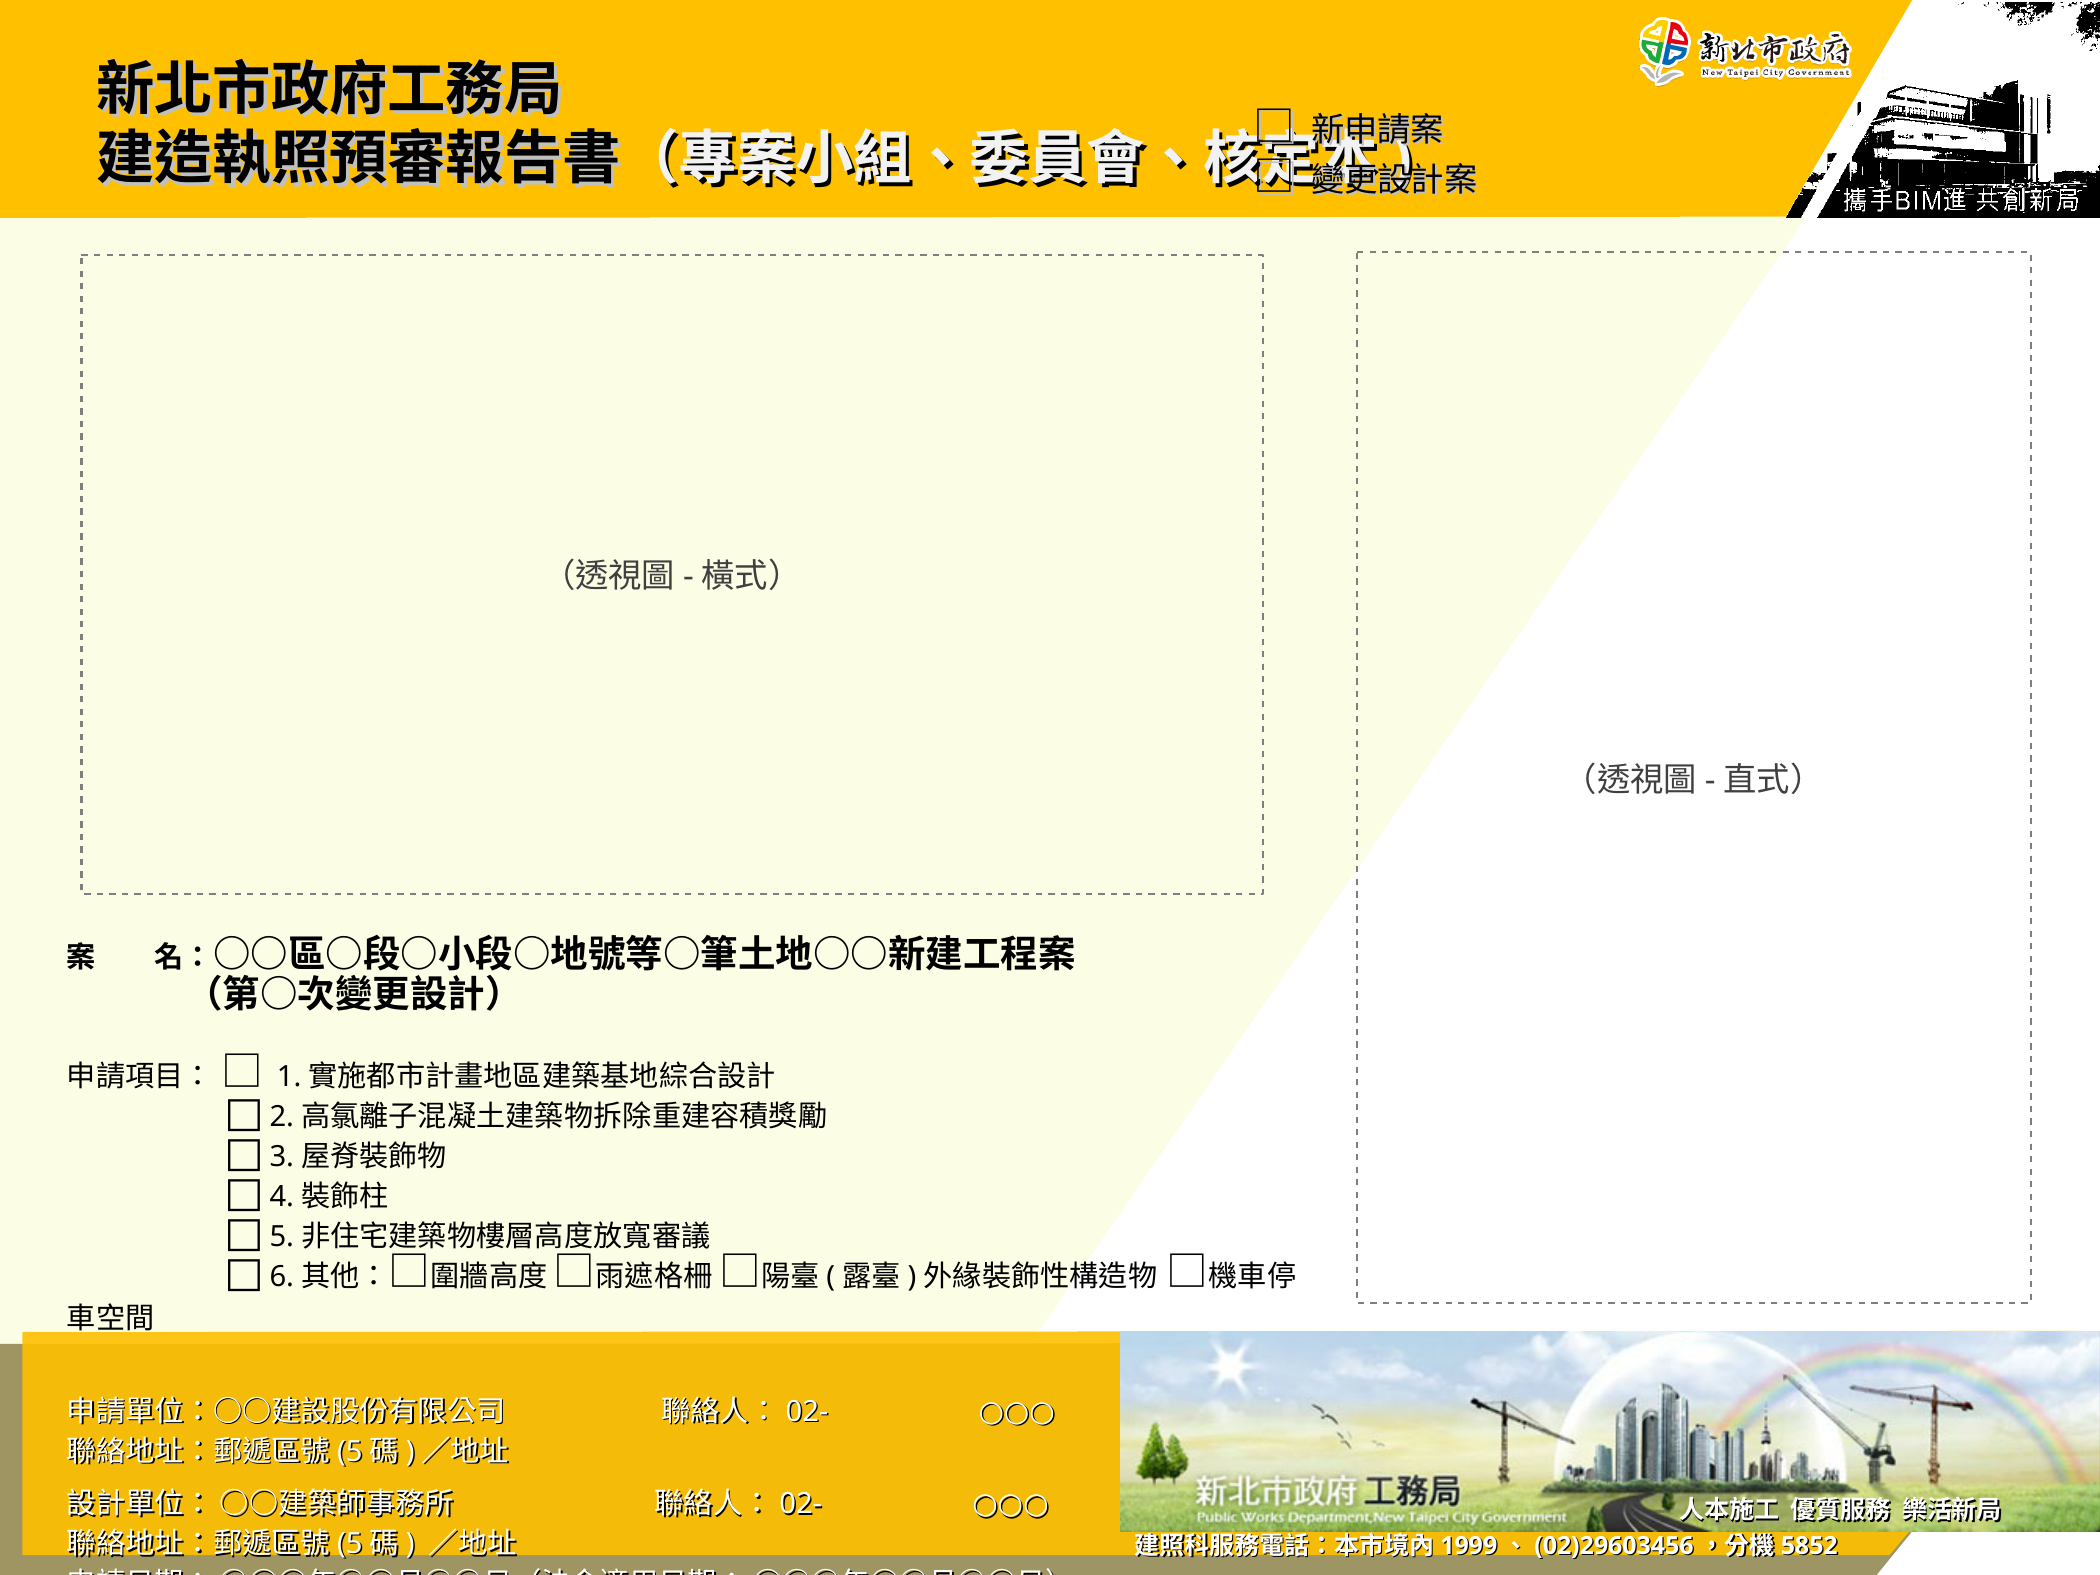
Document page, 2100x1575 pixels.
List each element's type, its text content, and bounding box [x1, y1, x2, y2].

text_box 案 名：○○區○段○小段○地號等○筆土地○○新建工程案 （第○次變更設計） 申請項目： □ 1.實施都市計畫地區建築基地綜合設計 □ 2.高氯離子混凝土建築物拆除重建容積獎勵 □ 3.屋脊裝飾物 □ 4.裝飾柱 □ 5.非住宅建築物樓層高度放寬審議 □ 6.其他：□圍牆高度 □雨遮格柵 □陽臺(露臺)外緣裝飾性構造物 □機車停車空間 申請單位：○○建設股份有限公司 聯絡人：02- ○○○ 聯絡地址：郵遞區號(5碼)／地址 設計單位： ○○建築師事務所 聯絡人：02- ○○○ 聯絡地址：郵遞區號(5碼) ／地址 申請日期： ○○○年○○月○○日（法令適用日期： ○○○年○○月○○日） [51, 927, 1322, 1567]
text_box [0, 0, 1913, 1575]
text_box □ 新申請案 □ 變更設計案 [1239, 92, 1629, 208]
text_box （透視圖-直式） [1357, 252, 2031, 1303]
text_box 新北市政府工務局 建造執照預審報告書（專案小組、委員會、核定本) [81, 43, 1806, 200]
text_box 建照科服務電話：本市境內1999、(02)29603456，分機5852 [1119, 1521, 1936, 1568]
picture [1609, 2, 2100, 218]
text_box （透視圖-橫式） [81, 255, 1263, 894]
text_box [1806, 88, 1861, 182]
picture [1120, 1331, 2100, 1532]
text_box 人本施工 優質服務 樂活新局 [1664, 1486, 2066, 1532]
